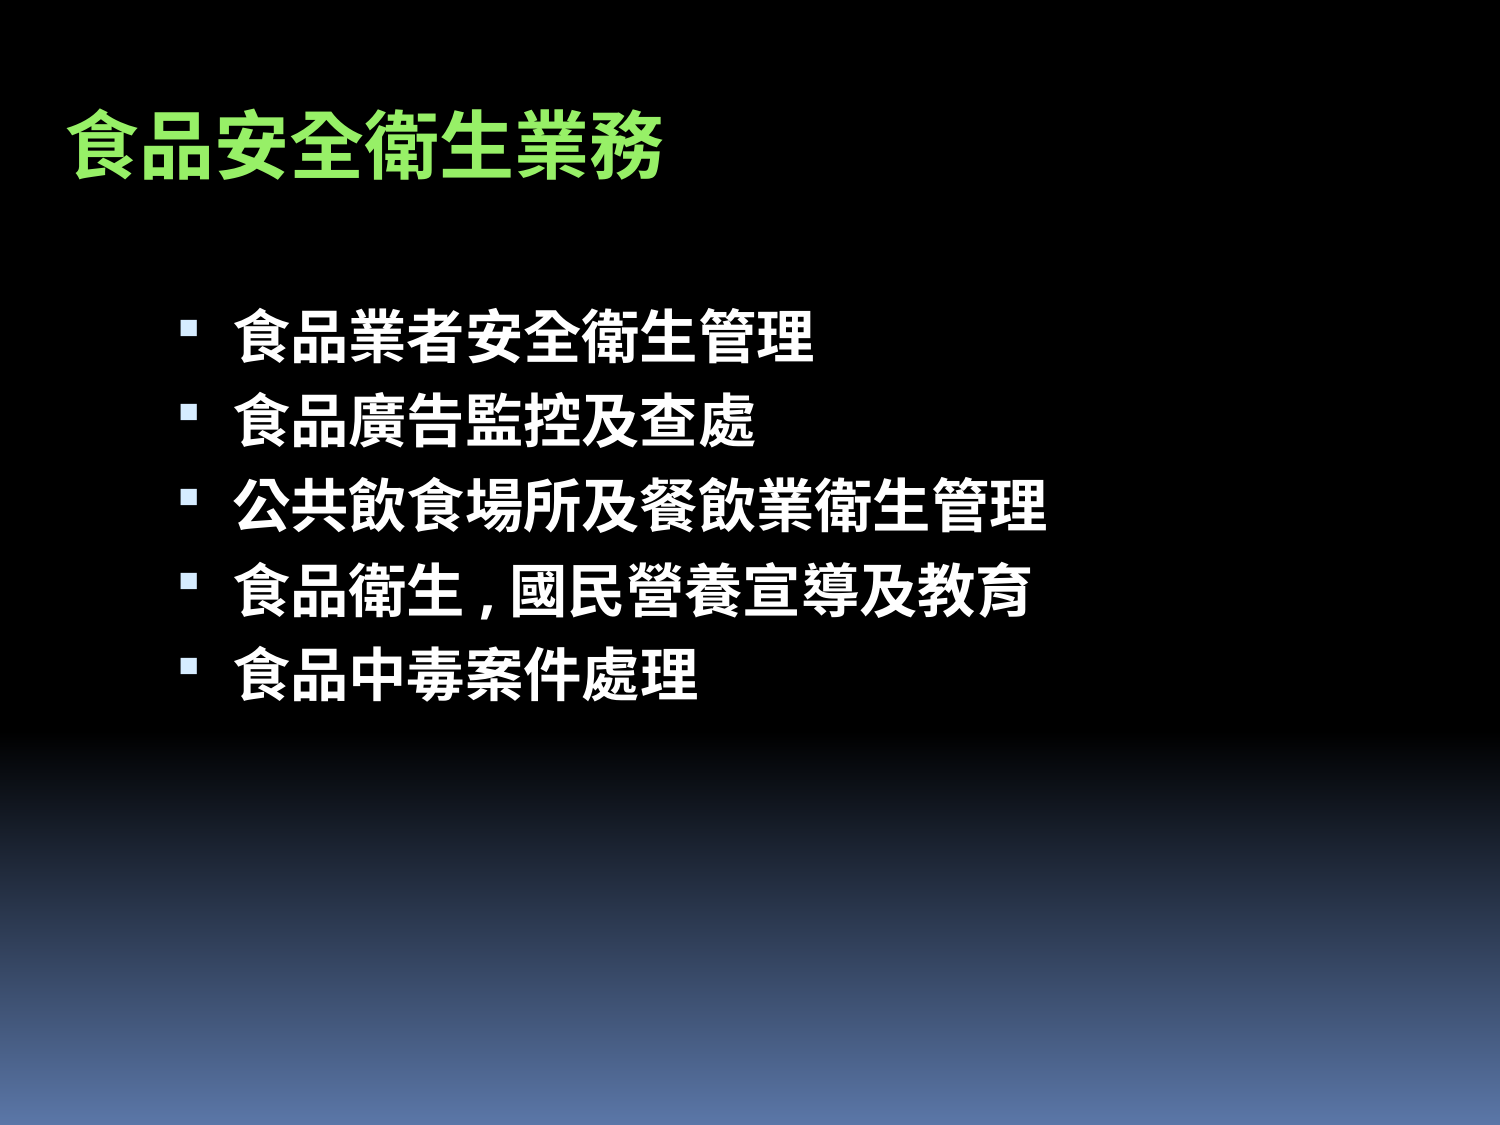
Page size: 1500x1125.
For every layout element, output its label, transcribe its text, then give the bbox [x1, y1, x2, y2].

list 食品業者安全衛生管理 食品廣告監控及查處 公共飲食場所及餐飲業衛生管理 食品衛生,國民營養宣導及教育 食品中毒案件處理 [150, 292, 1425, 1043]
text_box 食品安全衛生業務 [49, 74, 1475, 213]
